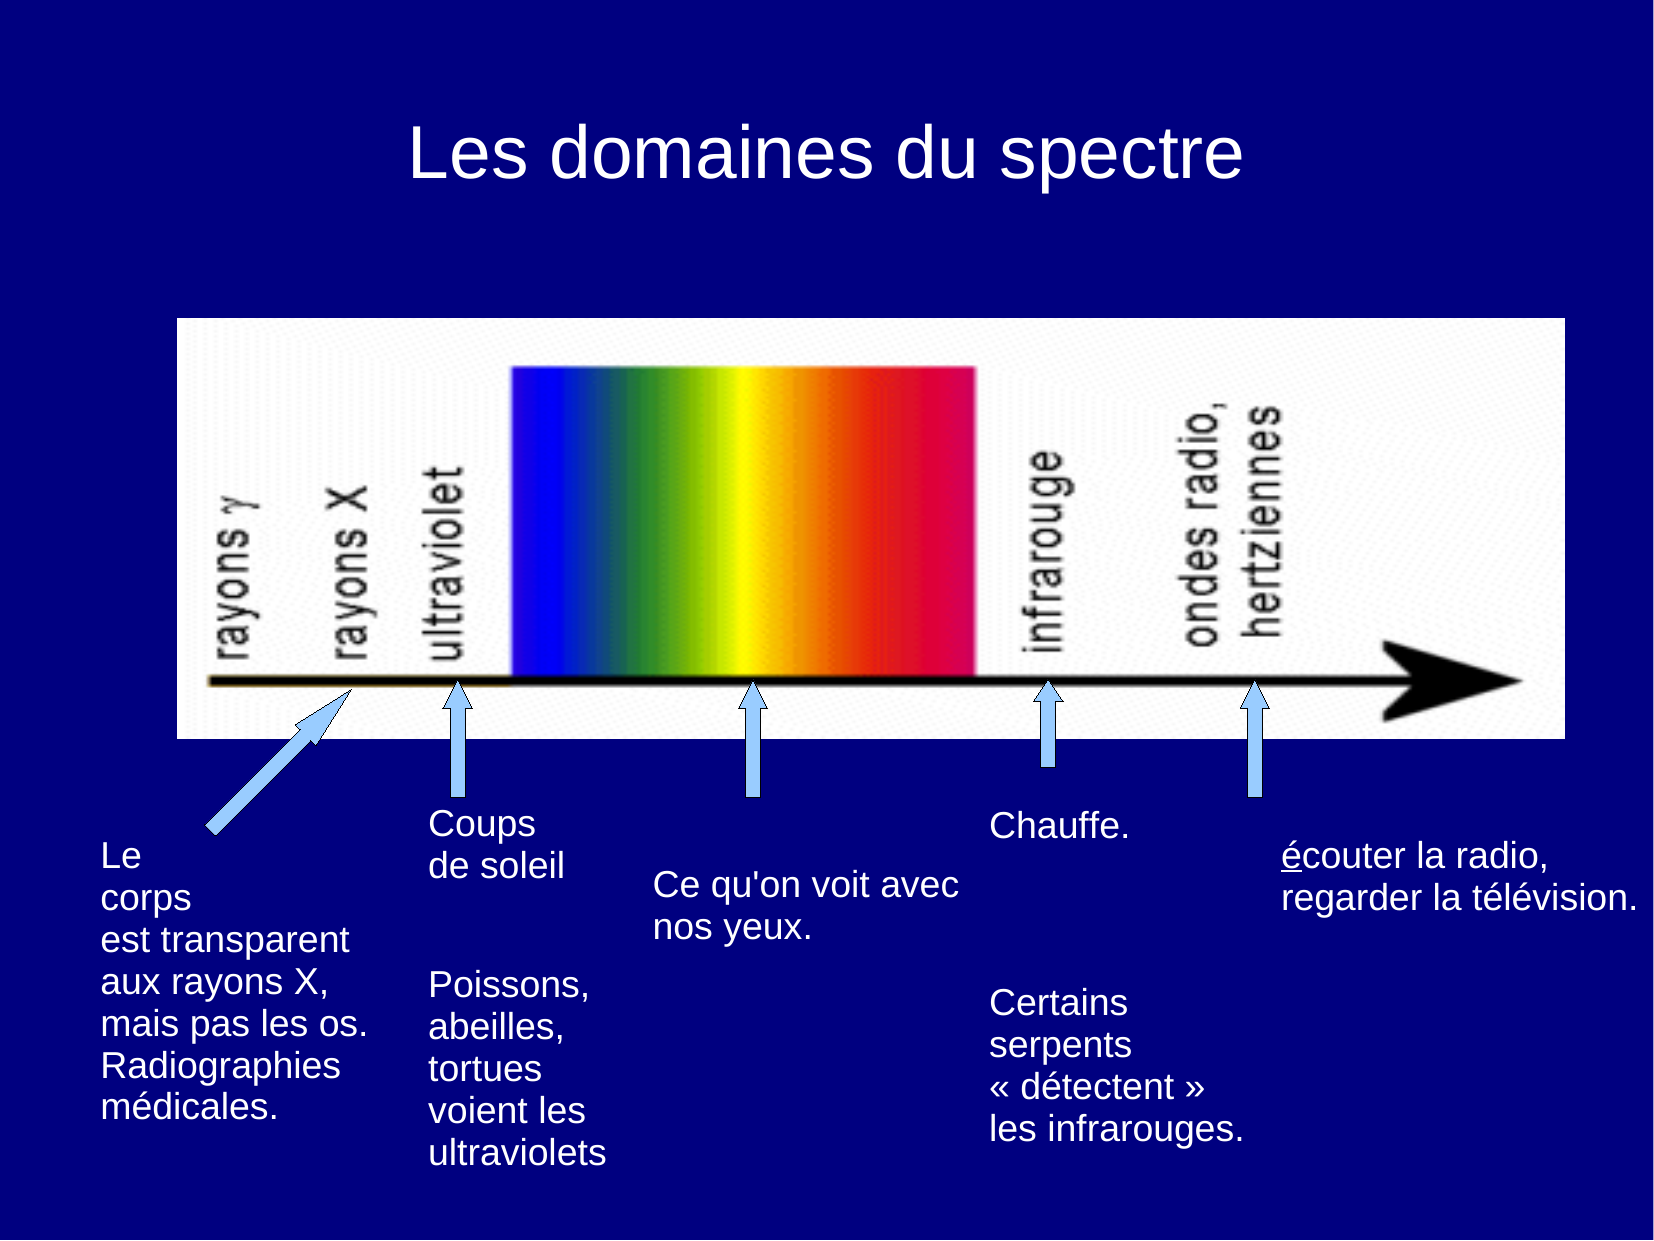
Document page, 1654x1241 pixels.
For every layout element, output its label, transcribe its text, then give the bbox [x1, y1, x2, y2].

text_box Chauffe. [974, 797, 1146, 855]
text_box [1033, 679, 1064, 768]
picture [177, 318, 1565, 739]
text_box Certains serpents « détectent » les infrarouges. [974, 974, 1260, 1158]
text_box [1240, 679, 1270, 798]
text_box Coups de soleil [413, 795, 581, 894]
text_box écouter la radio, regarder la télévision. [1266, 826, 1654, 926]
text_box [442, 679, 473, 798]
text_box Poissons, abeilles, tortues voient les ultraviolets [413, 956, 622, 1182]
text_box Ce qu'on voit avec nos yeux. [638, 856, 975, 998]
text_box [204, 689, 352, 836]
text_box Le corps est transparent aux rayons X, mais pas les os. Radiographies médicales. [85, 826, 384, 1178]
text_box [738, 679, 768, 798]
title Les domaines du spectre [82, 49, 1571, 257]
